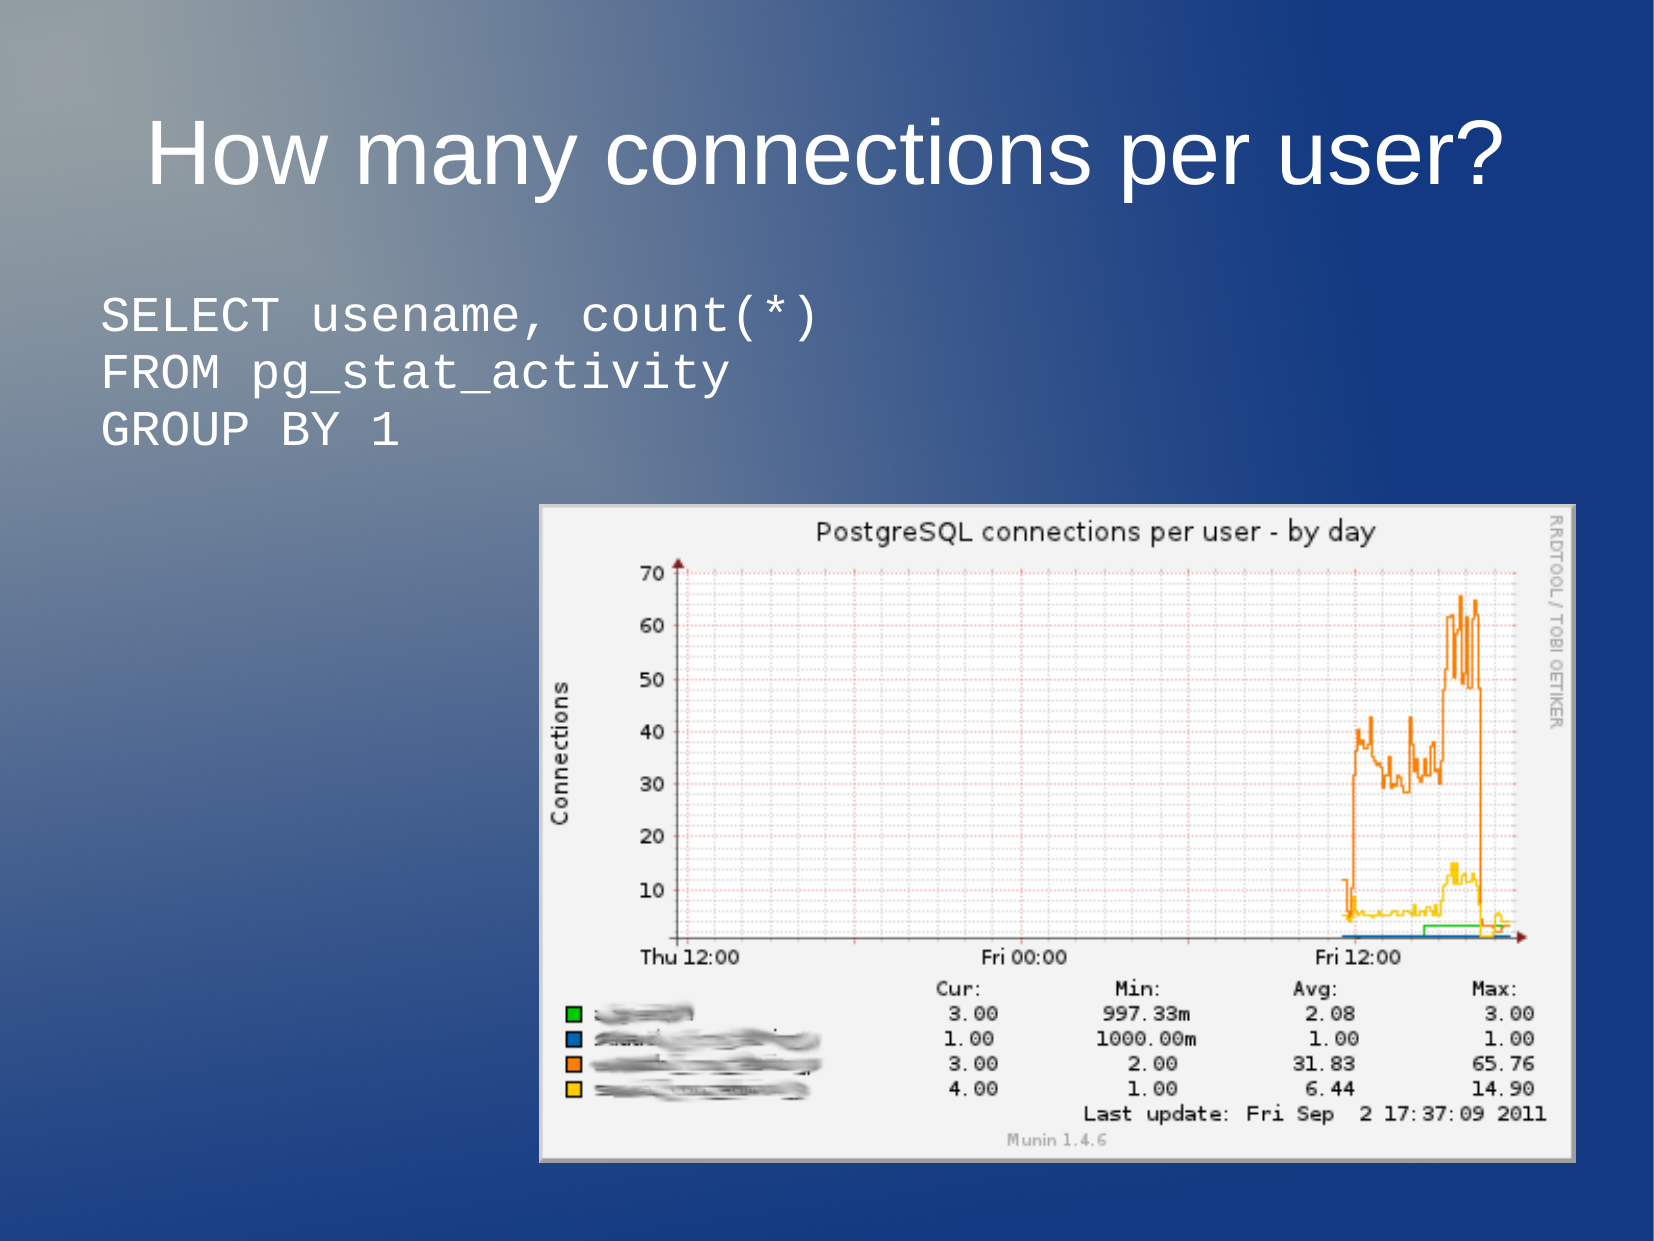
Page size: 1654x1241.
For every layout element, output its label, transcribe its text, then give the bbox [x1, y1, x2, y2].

list SELECT usename, count(*) FROM pg_stat_activity GROUP BY 1 [82, 290, 1571, 1109]
picture [0, 0, 1654, 1241]
title How many connections per user? [82, 49, 1571, 257]
